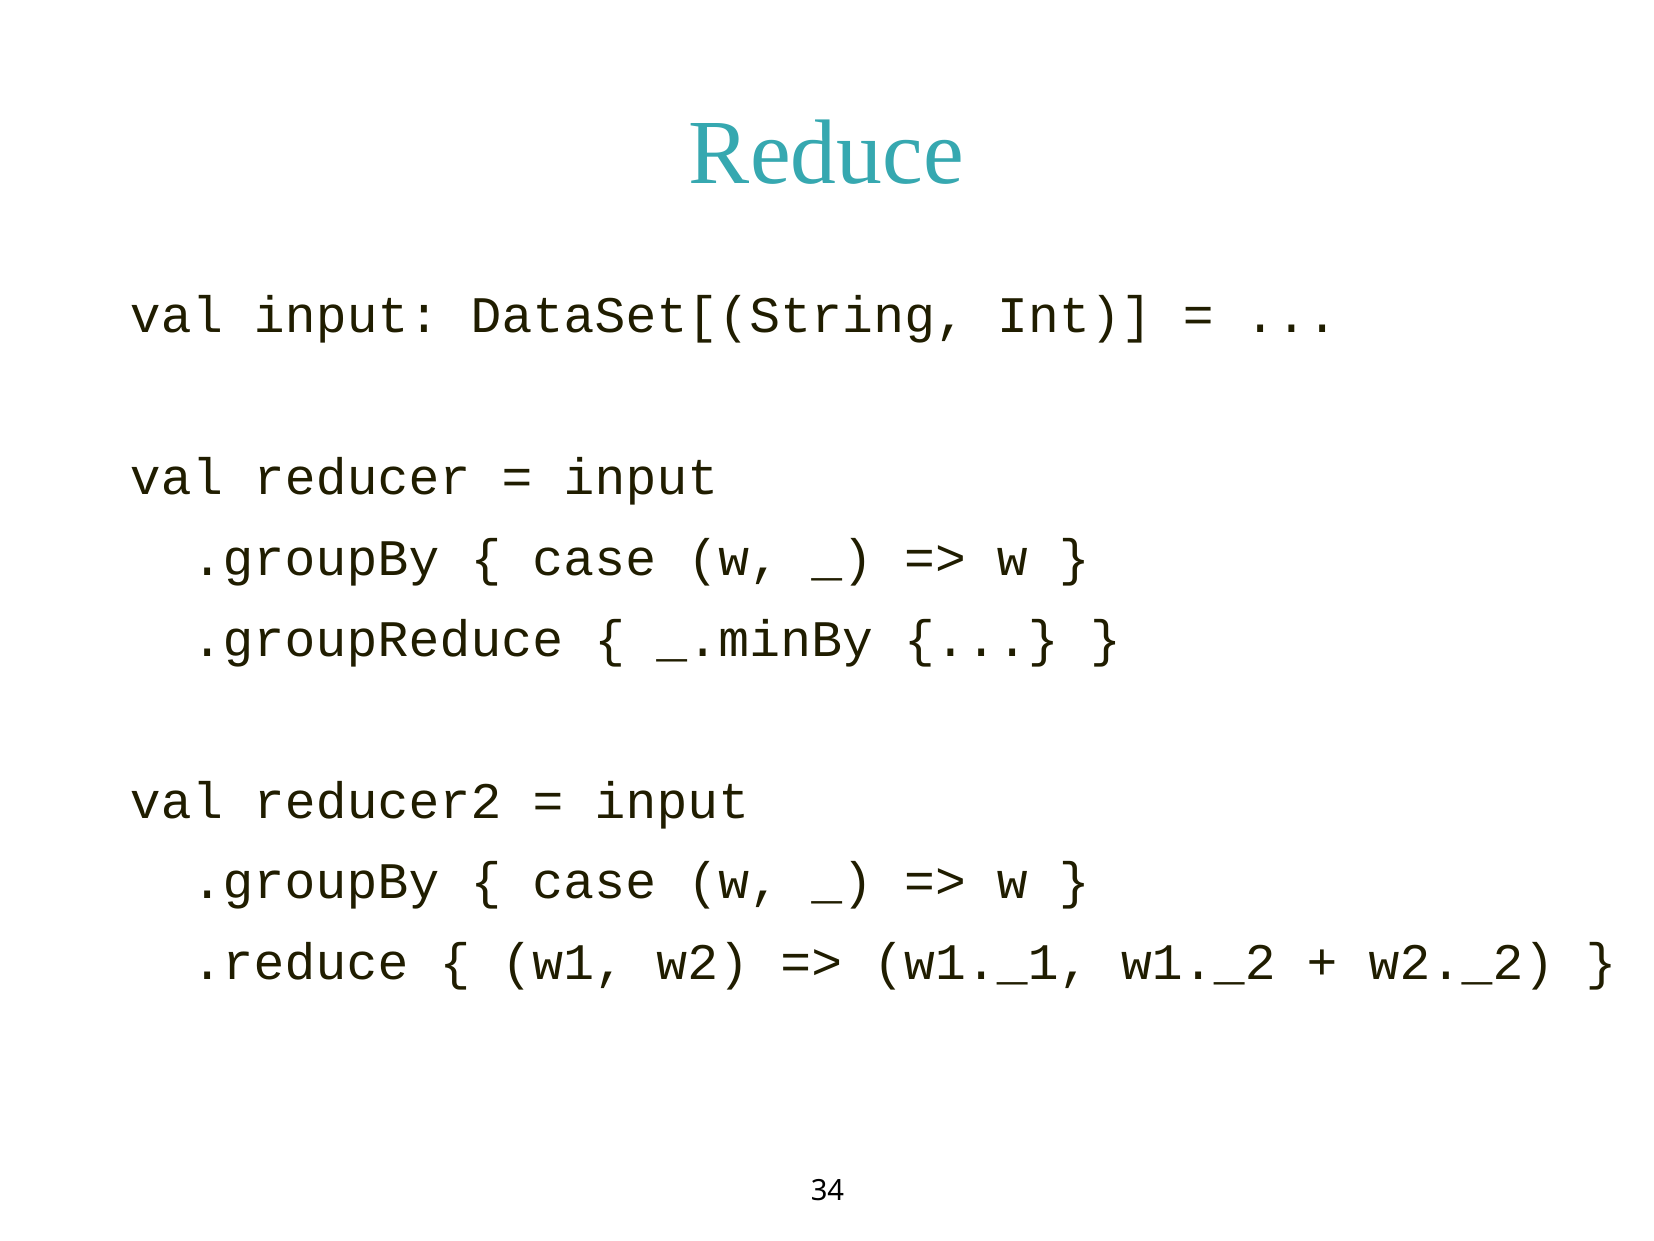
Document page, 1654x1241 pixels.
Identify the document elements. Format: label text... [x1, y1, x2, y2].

title Reduce [82, 49, 1571, 257]
list val input: DataSet[(String, Int)] = ... val reducer = input .groupBy { case (w, _) => w } .groupReduce { _.minBy {...} } val reducer2 = input .groupBy { case (w, _) => w } .reduce { (w1, w2) => (w1._1, w1._2 + w2._2) } [129, 290, 1654, 1010]
